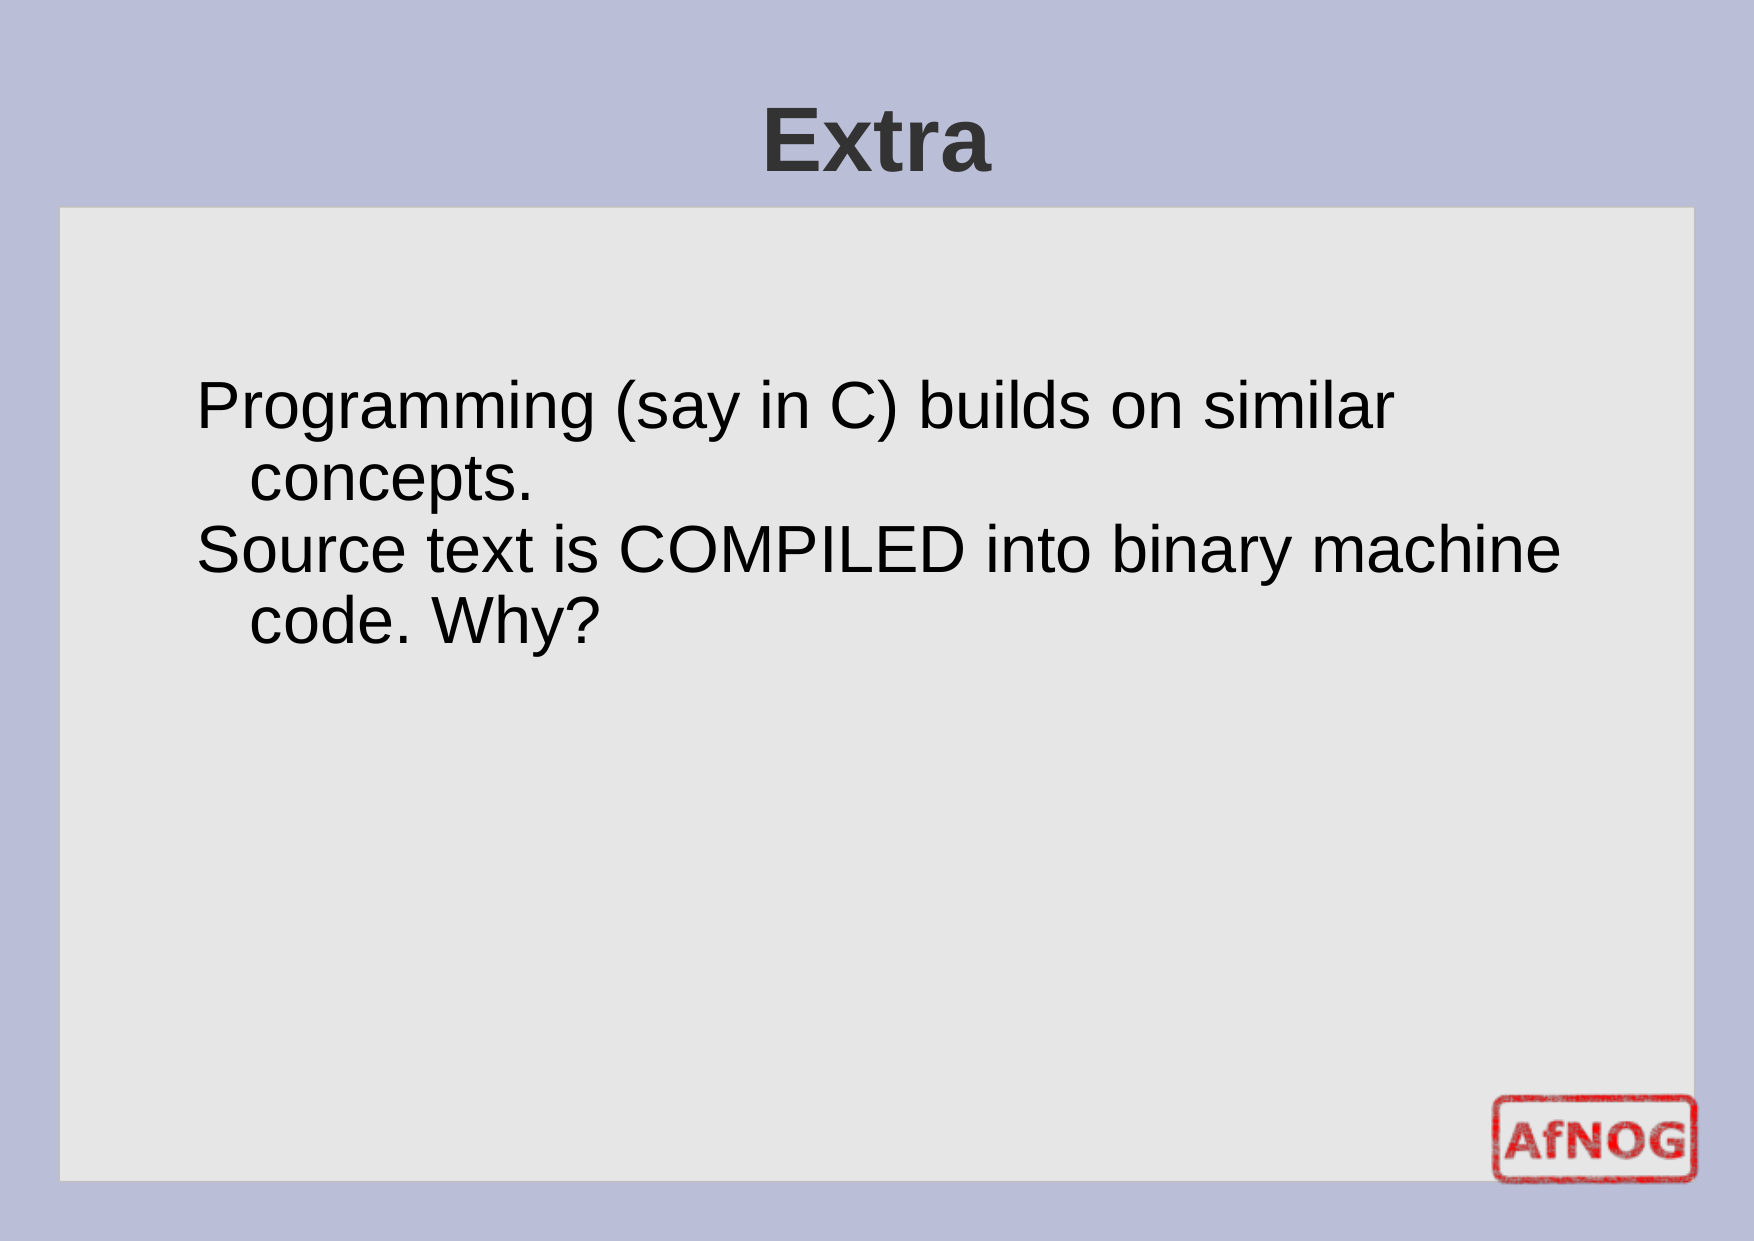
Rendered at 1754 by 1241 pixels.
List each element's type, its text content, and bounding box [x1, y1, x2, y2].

picture [1490, 1092, 1701, 1188]
list Programming (say in C) builds on similar concepts. Source text is COMPILED into binary machine code. Why? [179, 371, 1576, 755]
title Extra [59, 48, 1695, 236]
